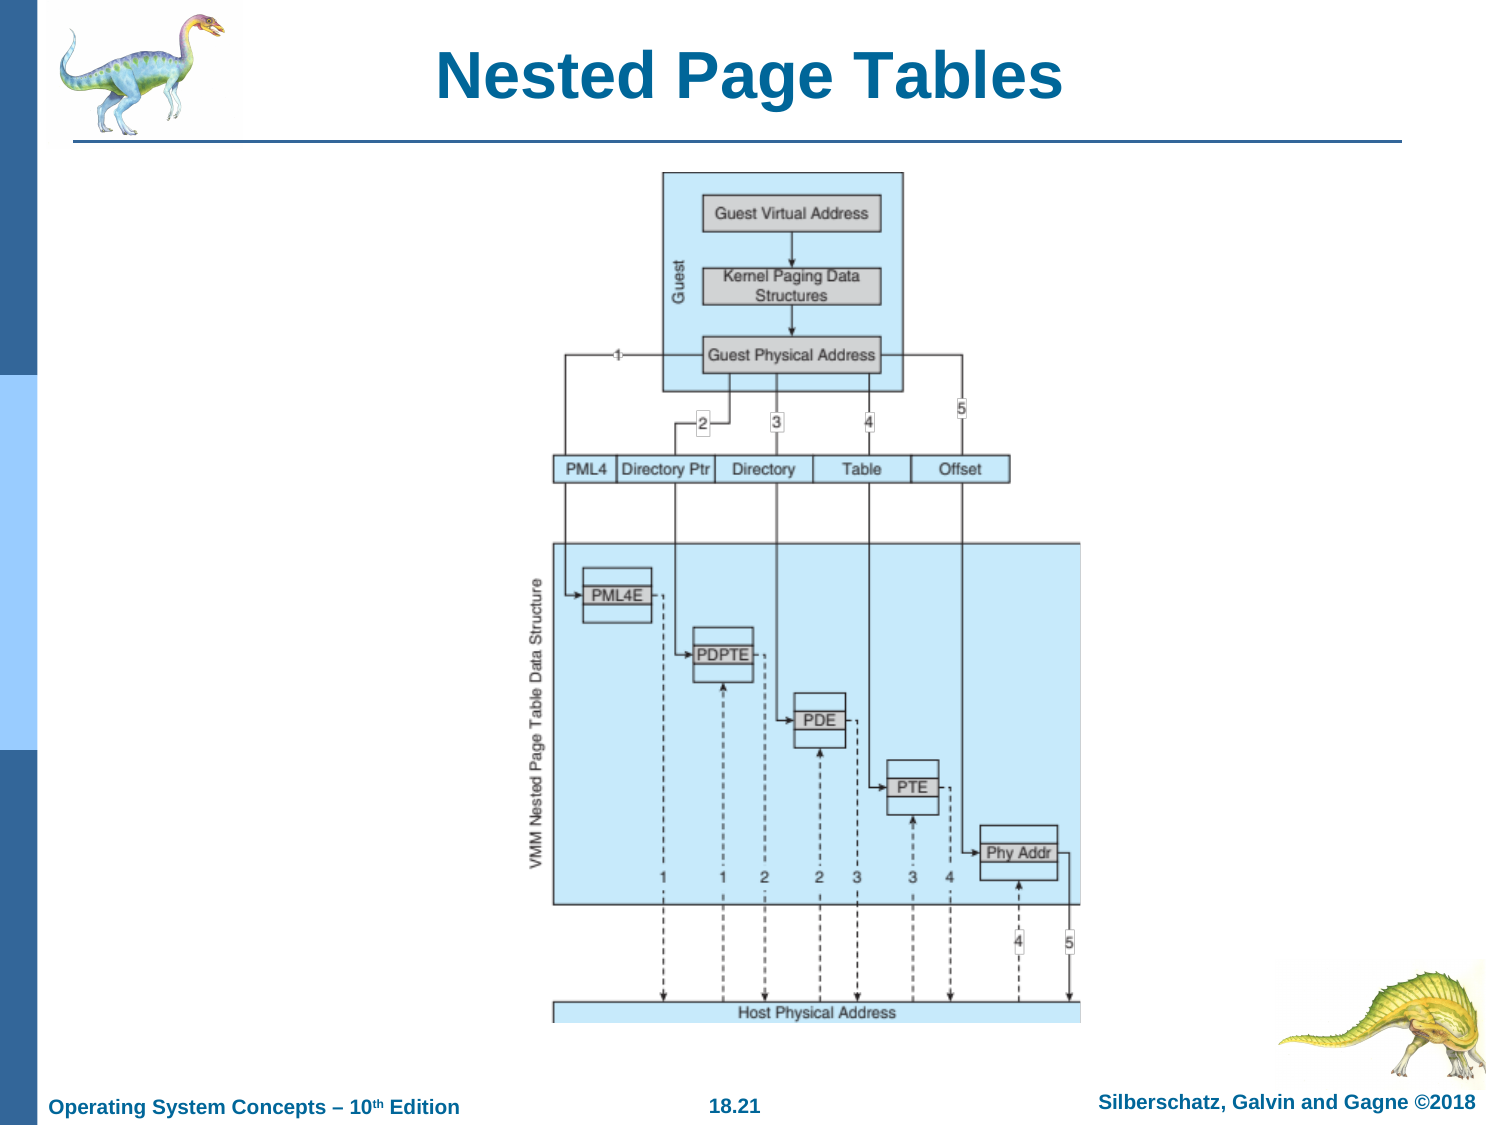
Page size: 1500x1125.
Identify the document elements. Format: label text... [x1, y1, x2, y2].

picture [1415, 1094, 1423, 1099]
picture [46, 0, 243, 149]
picture [166, 172, 1486, 1090]
title Nested Page Tables [75, 24, 1426, 120]
